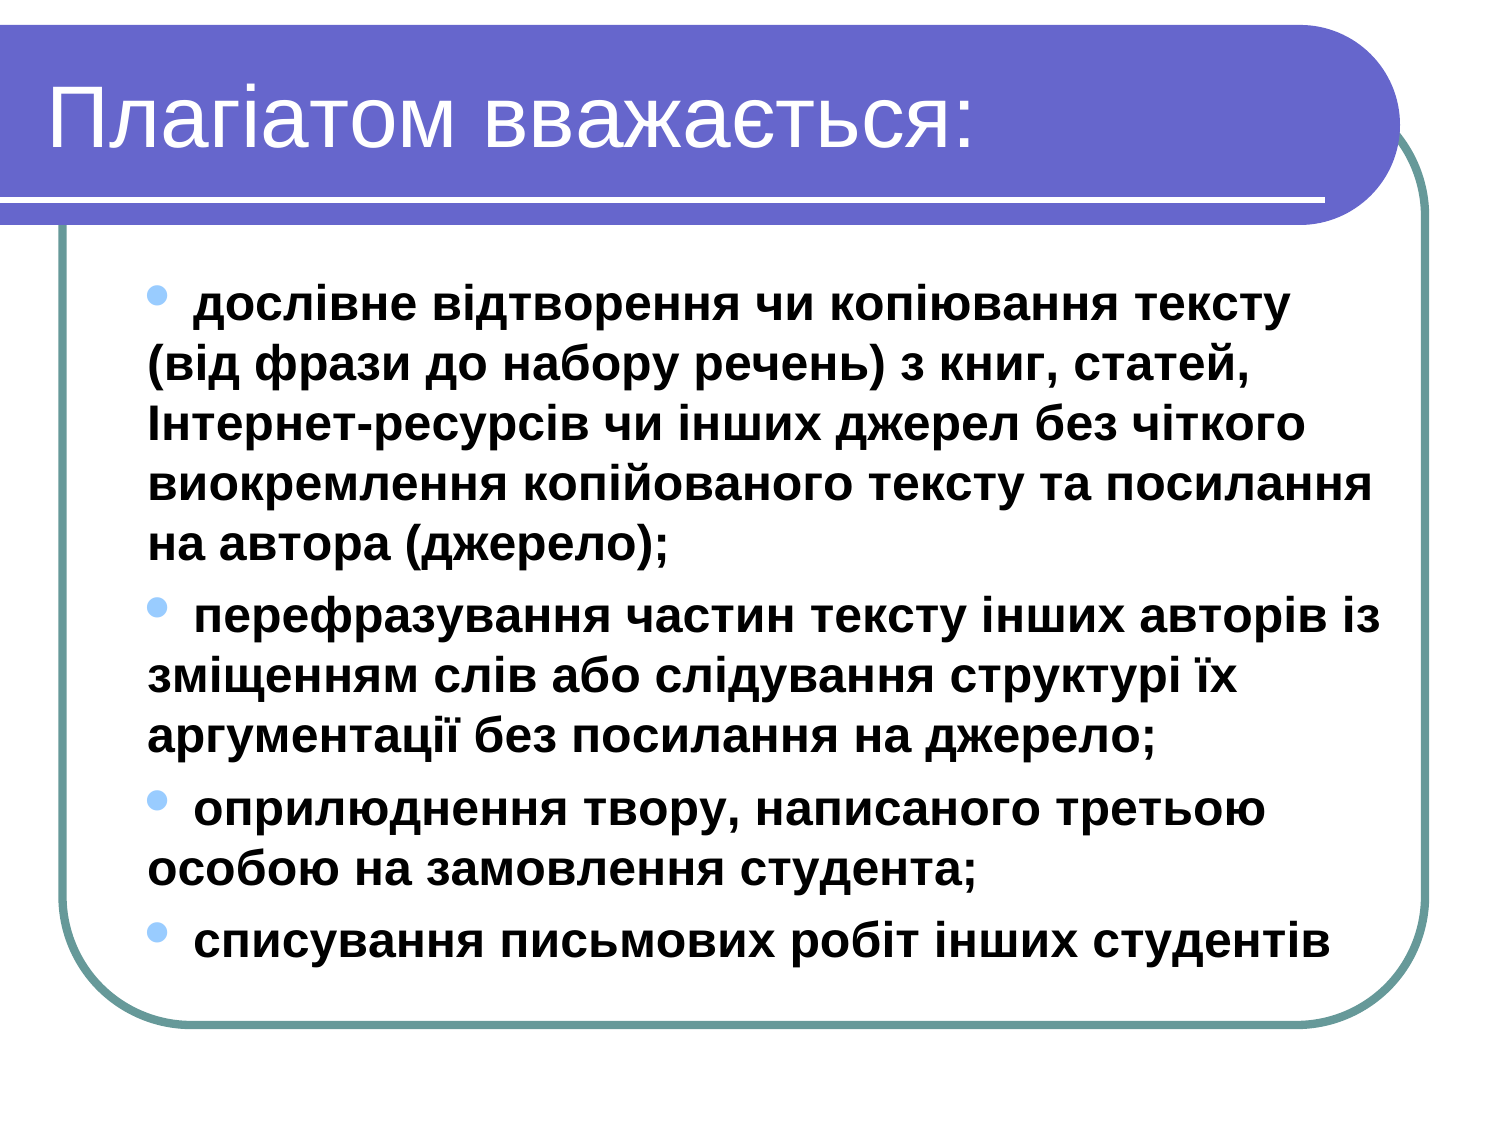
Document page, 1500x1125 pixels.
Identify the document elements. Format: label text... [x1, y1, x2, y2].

title Плагіатом вважається: [31, 37, 1347, 188]
list дослівне відтворення чи копіювання тексту (від фрази до набору речень) з книг, статей, Інтернет-ресурсів чи інших джерел без чіткого виокремлення копійованого тексту та посилання на автора (джерело); перефразування частин тексту інших авторів із зміщенням слів або слідування структурі їх аргументації без посилання на джерело; оприлюднення твору, написаного третьою особою на замовлення студента; списування письмових робіт інших студентів [99, 262, 1401, 988]
